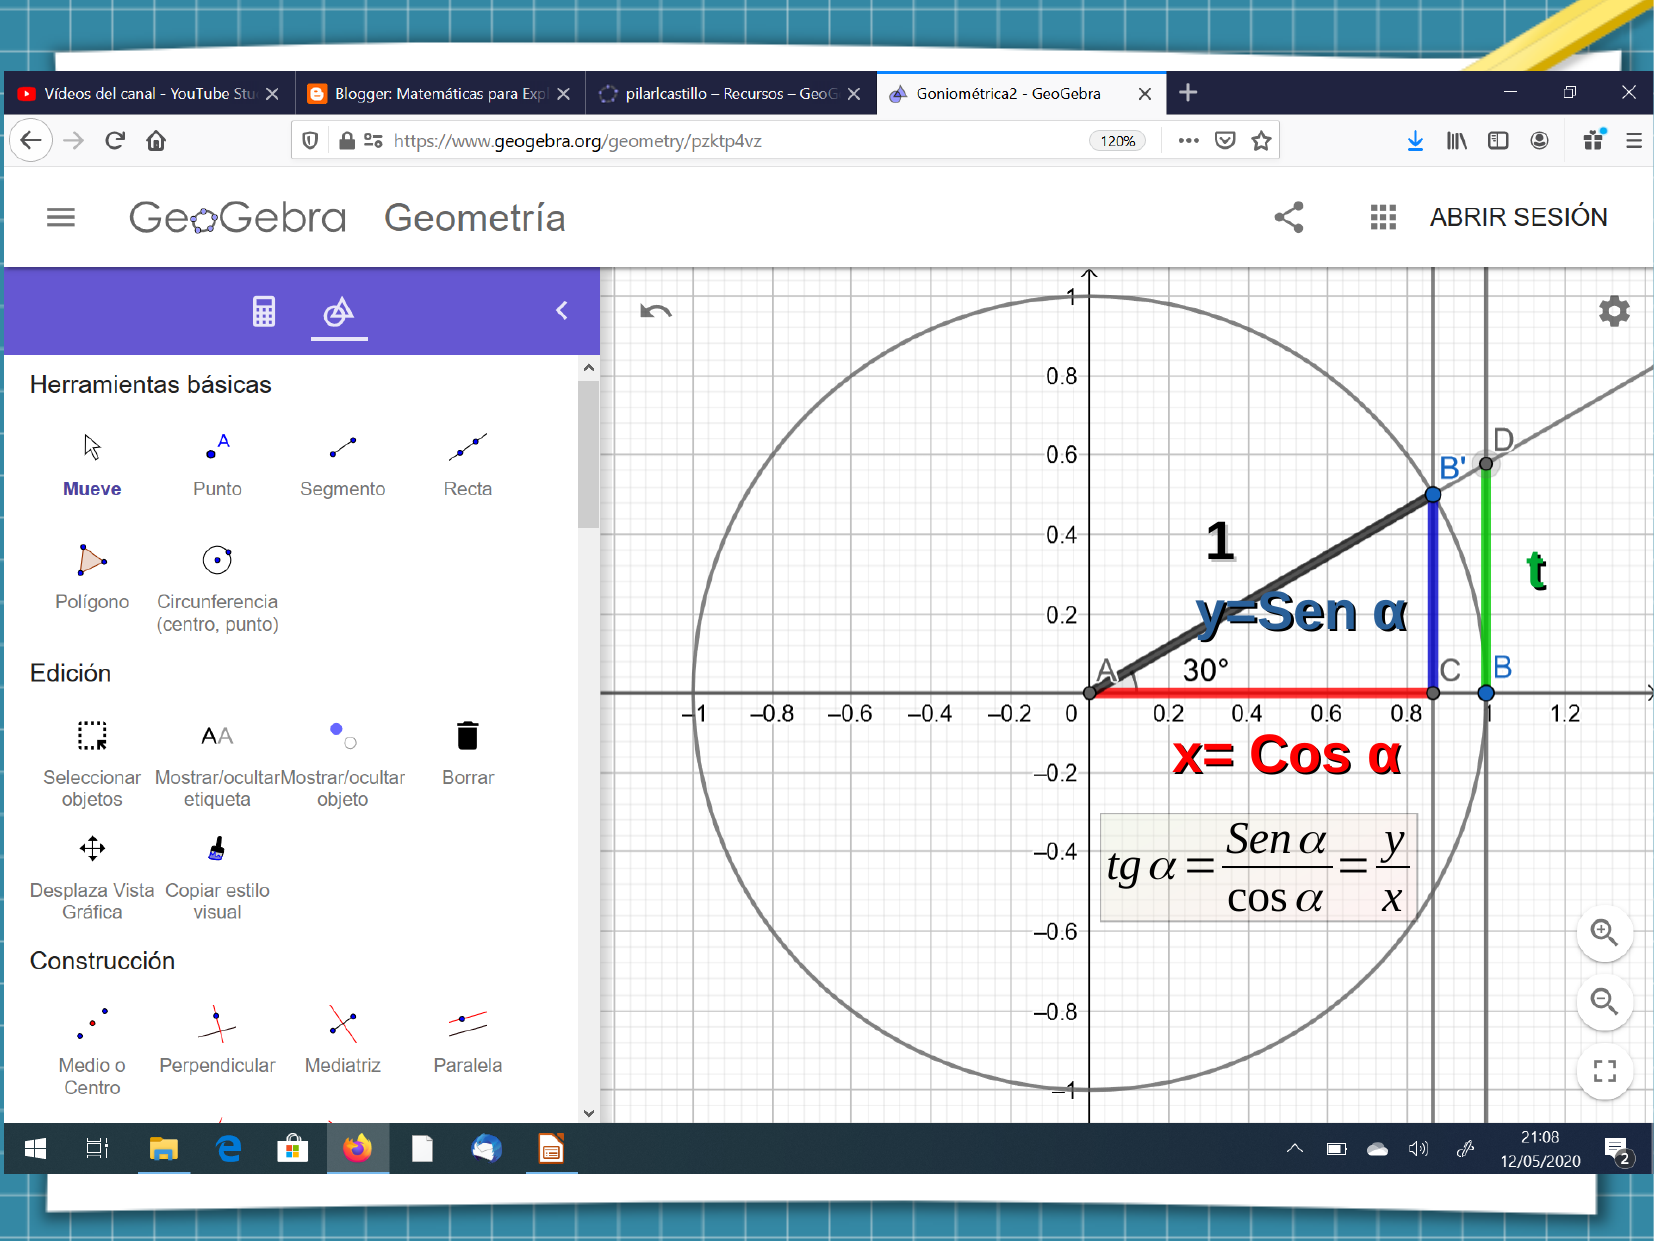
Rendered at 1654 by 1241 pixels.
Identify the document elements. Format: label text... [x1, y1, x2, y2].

text_box x= Cos α [1157, 715, 1441, 852]
text_box 1 [1191, 503, 1251, 579]
text_box t [1511, 531, 1654, 668]
picture [0, 0, 1654, 1241]
text_box y=Sen α [1181, 572, 1477, 709]
chart [1100, 813, 1418, 922]
